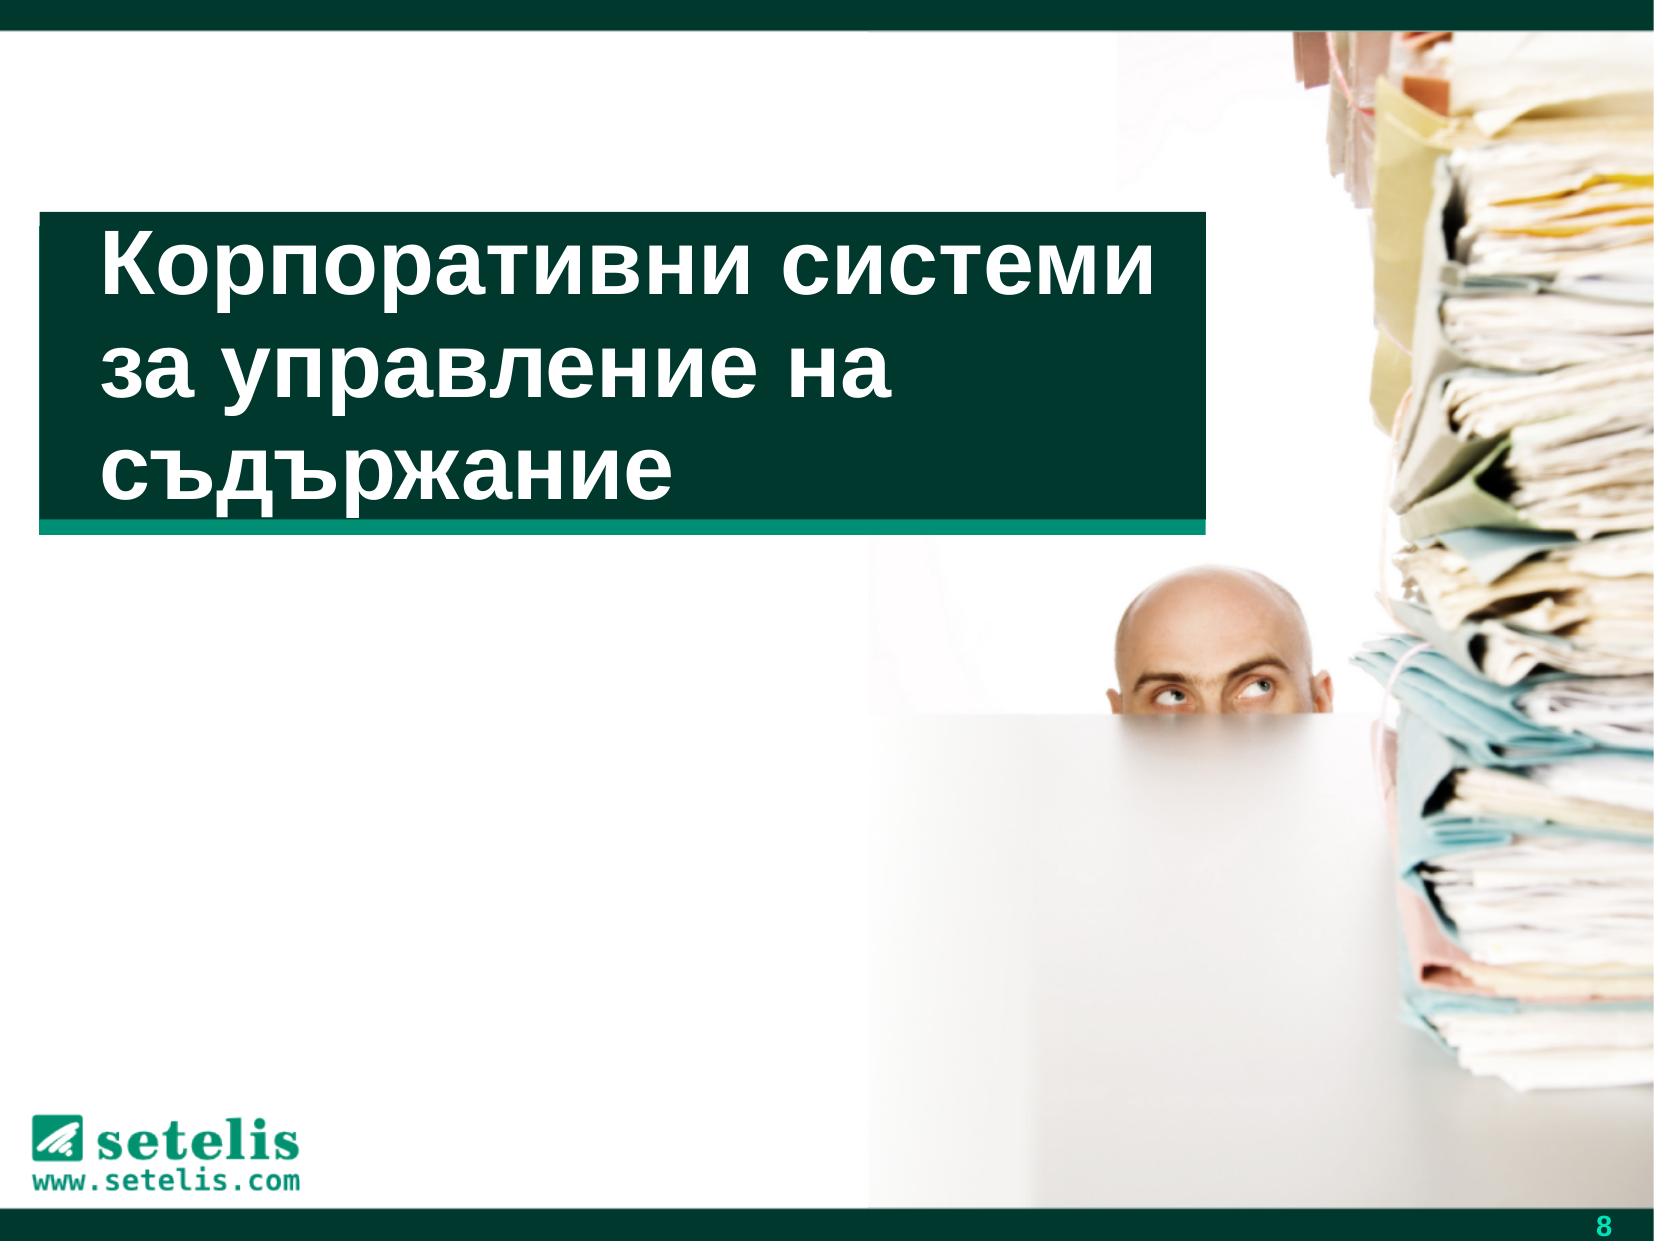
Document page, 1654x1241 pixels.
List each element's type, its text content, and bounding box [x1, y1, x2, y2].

title Корпоративни системи за управление на съдържание [39, 211, 1206, 520]
picture [0, 0, 1654, 1241]
